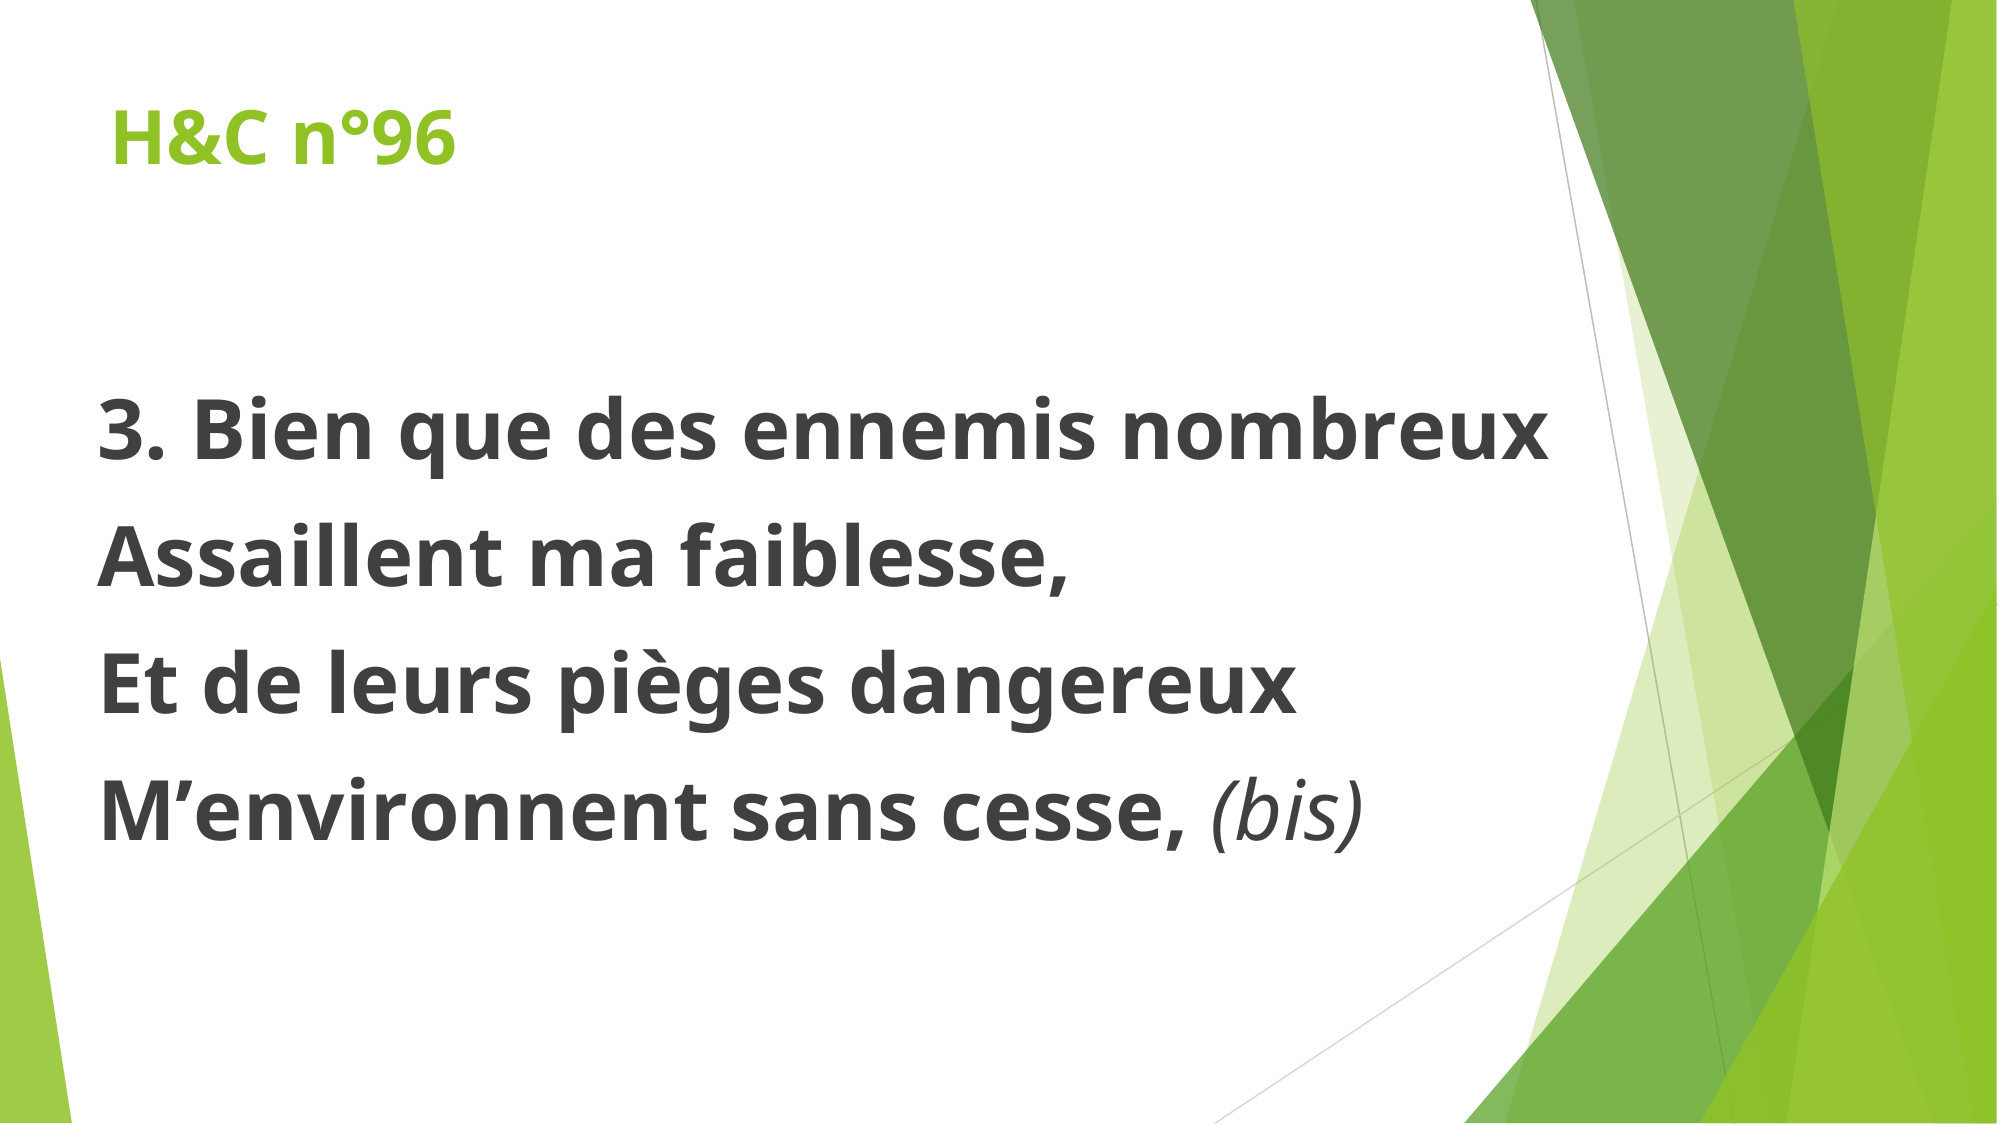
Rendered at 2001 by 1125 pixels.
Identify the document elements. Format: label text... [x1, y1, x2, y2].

text_box H&C n°96 [94, 82, 497, 189]
text_box 3. Bien que des ennemis nombreux Assaillent ma faiblesse, Et de leurs pièges dangereux M’environnent sans cesse, (bis) [82, 354, 1985, 1075]
